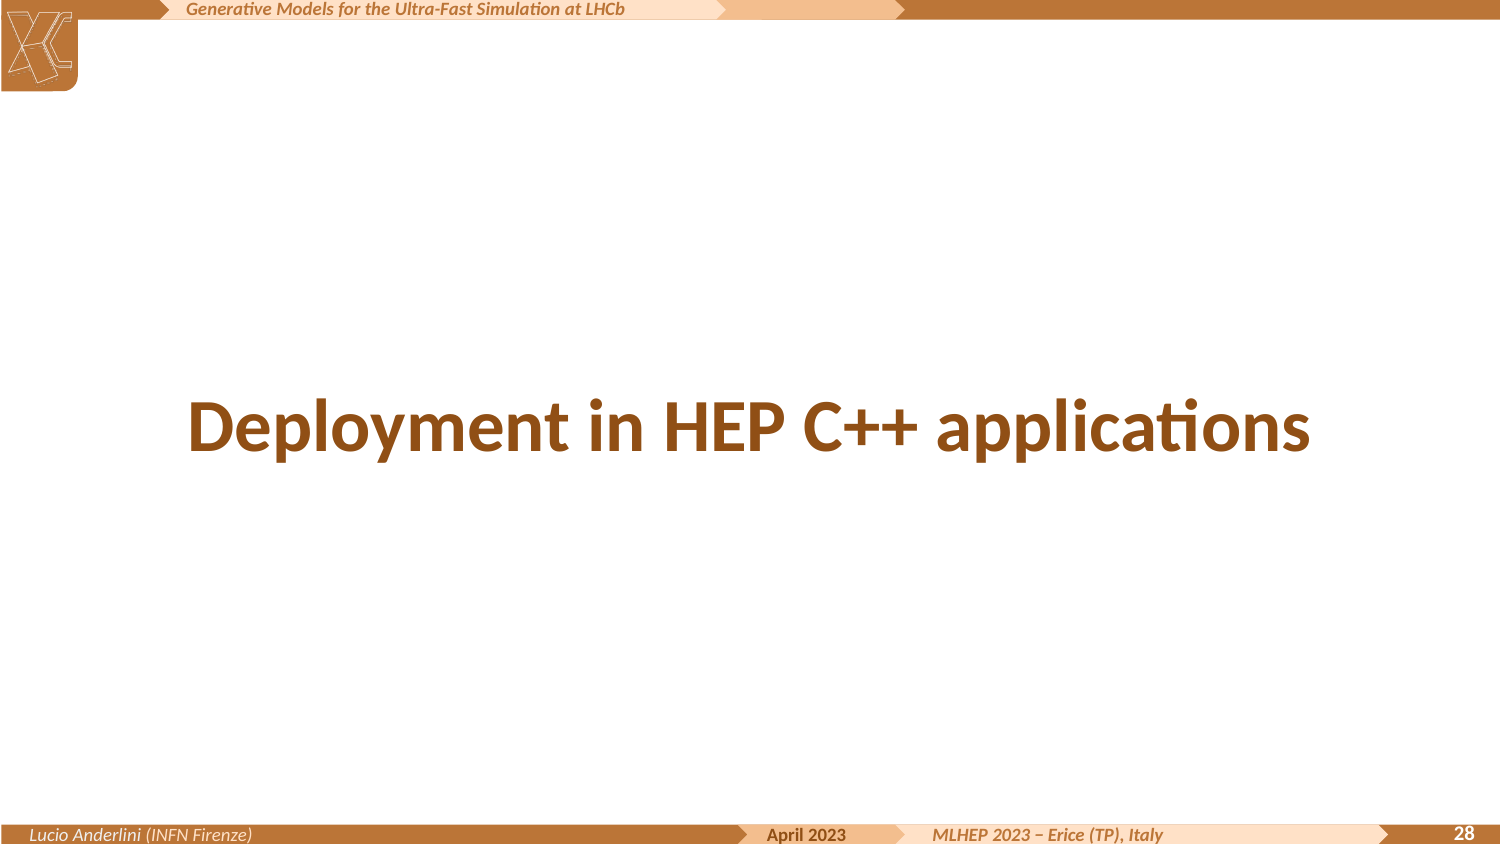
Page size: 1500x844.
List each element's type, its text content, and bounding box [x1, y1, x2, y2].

slide_number <number> [1429, 819, 1491, 844]
title Deployment in HEP C++ applications [51, 352, 1449, 491]
